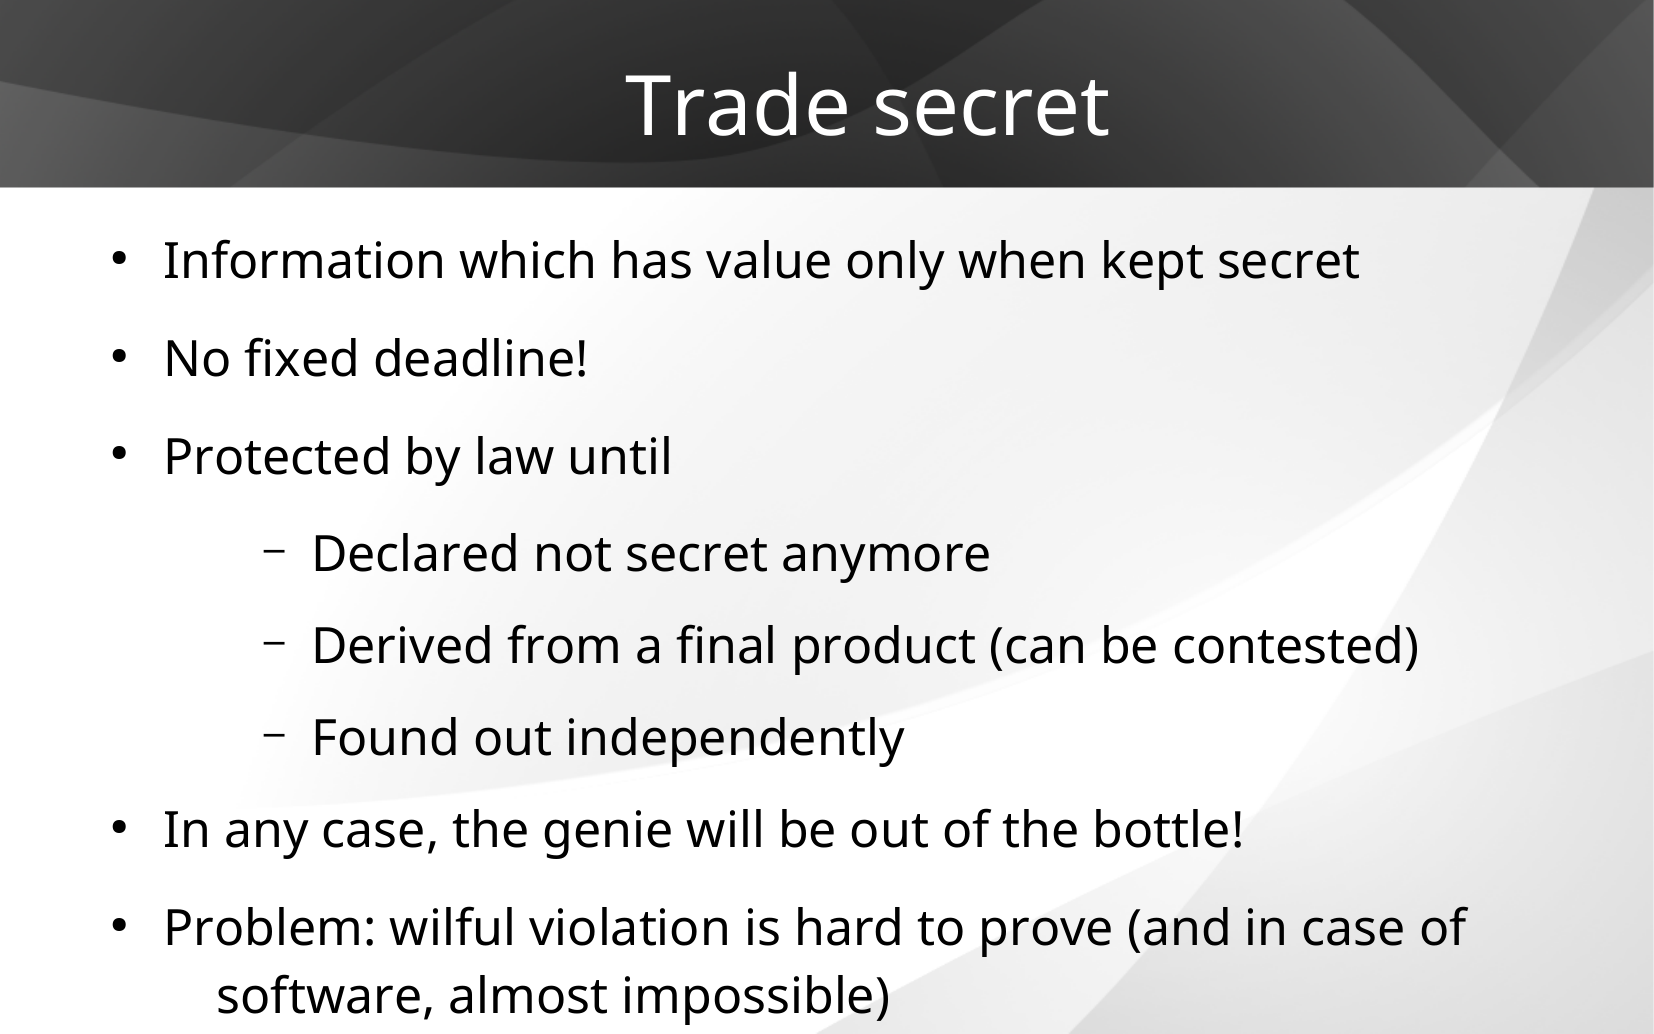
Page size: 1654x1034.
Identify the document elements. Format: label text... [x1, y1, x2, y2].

list Information which has value only when kept secret No fixed deadline! Protected by law until Declared not secret anymore Derived from a final product (can be contested) Found out independently In any case, the genie will be out of the bottle! Problem: wilful violation is hard to prove (and in case of software, almost impossible) [75, 225, 1613, 1013]
picture [0, 0, 1654, 1034]
title Trade secret [124, 0, 1613, 208]
